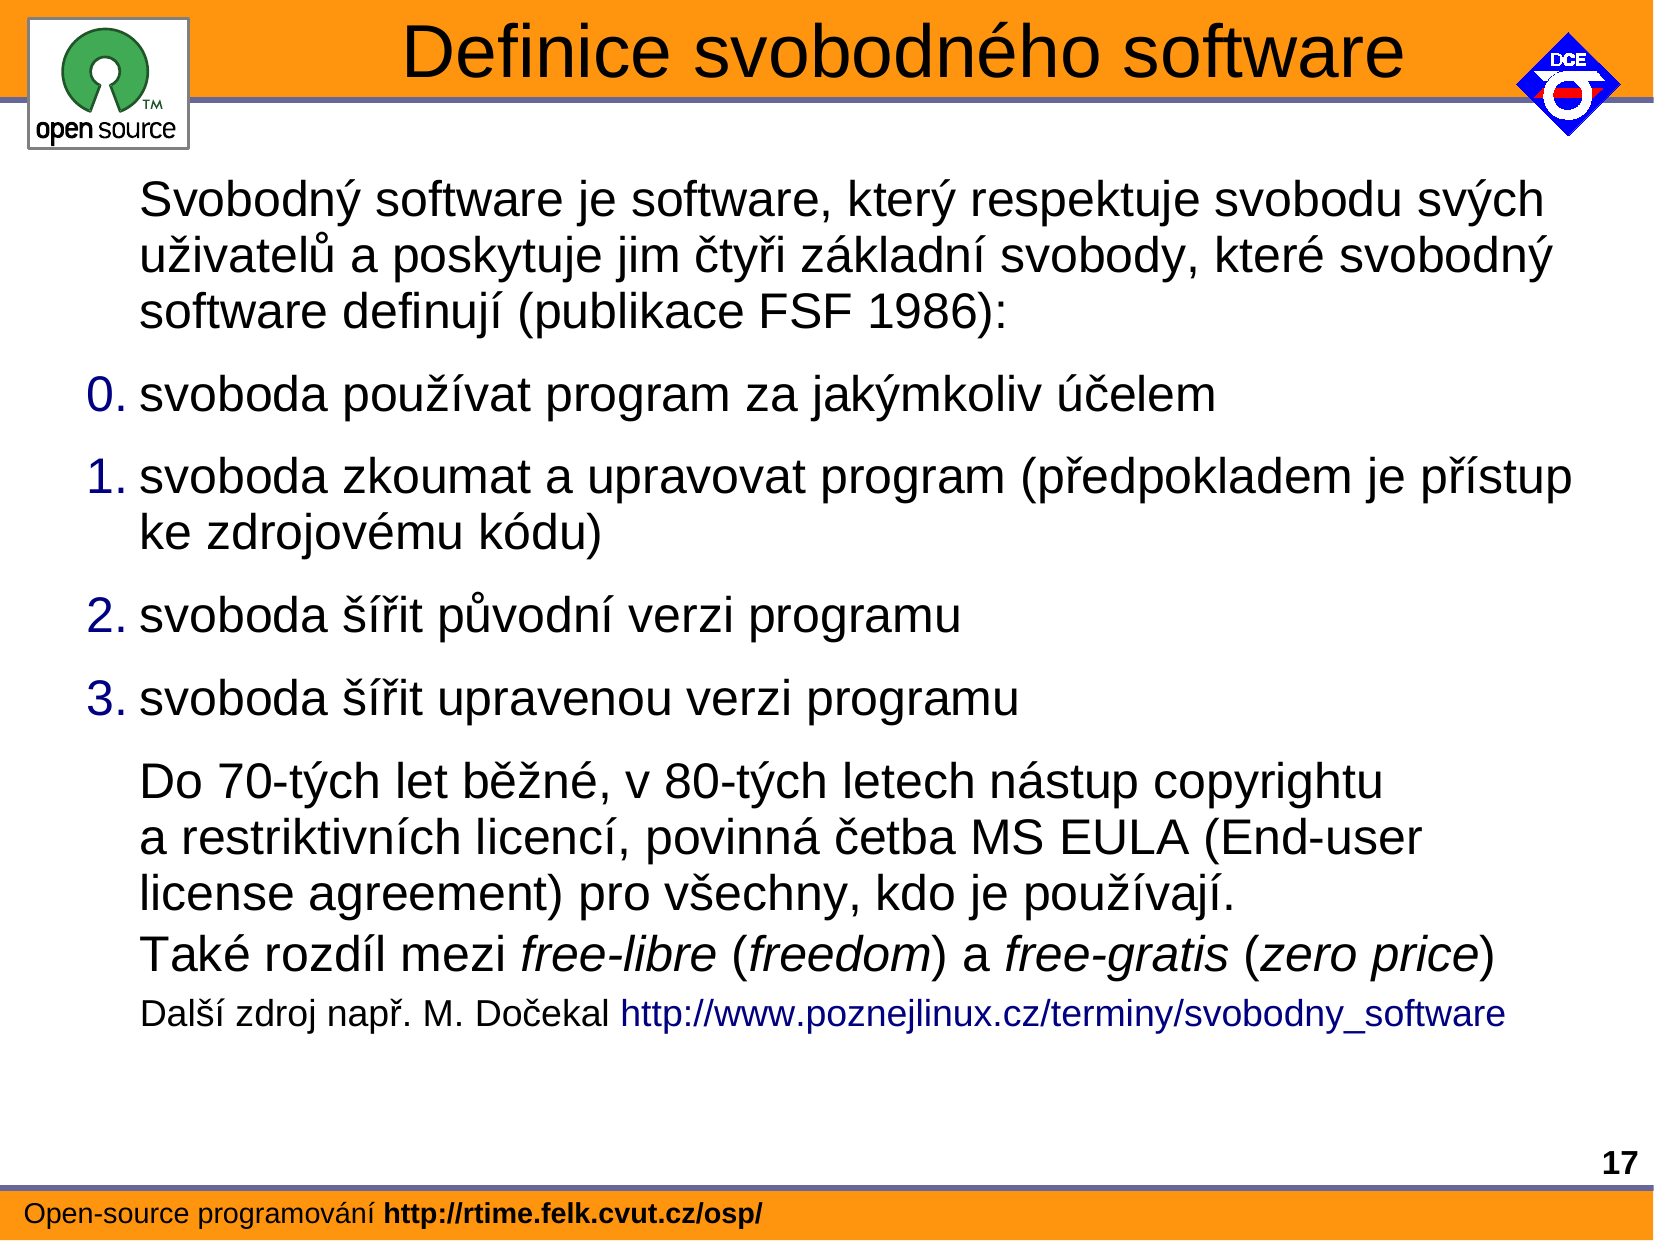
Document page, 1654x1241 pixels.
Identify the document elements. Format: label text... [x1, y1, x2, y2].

list Svobodný software je software, který respektuje svobodu svých uživatelů a poskytuje jim čtyři základní svobody, které svobodný software definují (publikace FSF 1986): svoboda používat program za jakýmkoliv účelem svoboda zkoumat a upravovat program (předpokladem je přístup ke zdrojovému kódu) svoboda šířit původní verzi programu svoboda šířit upravenou verzi programu Do 70-tých let běžné, v 80-tých letech nástup copyrightu a restriktivních licencí, povinná četba MS EULA (End-user license agreement) pro všechny, kdo je používají. Také rozdíl mezi free-libre (freedom) a free-gratis (zero price) Další zdroj např. M. Dočekal http://www.poznejlinux.cz/terminy/svobodny_software [68, 171, 1592, 1150]
title Definice svobodného software [178, 4, 1631, 98]
